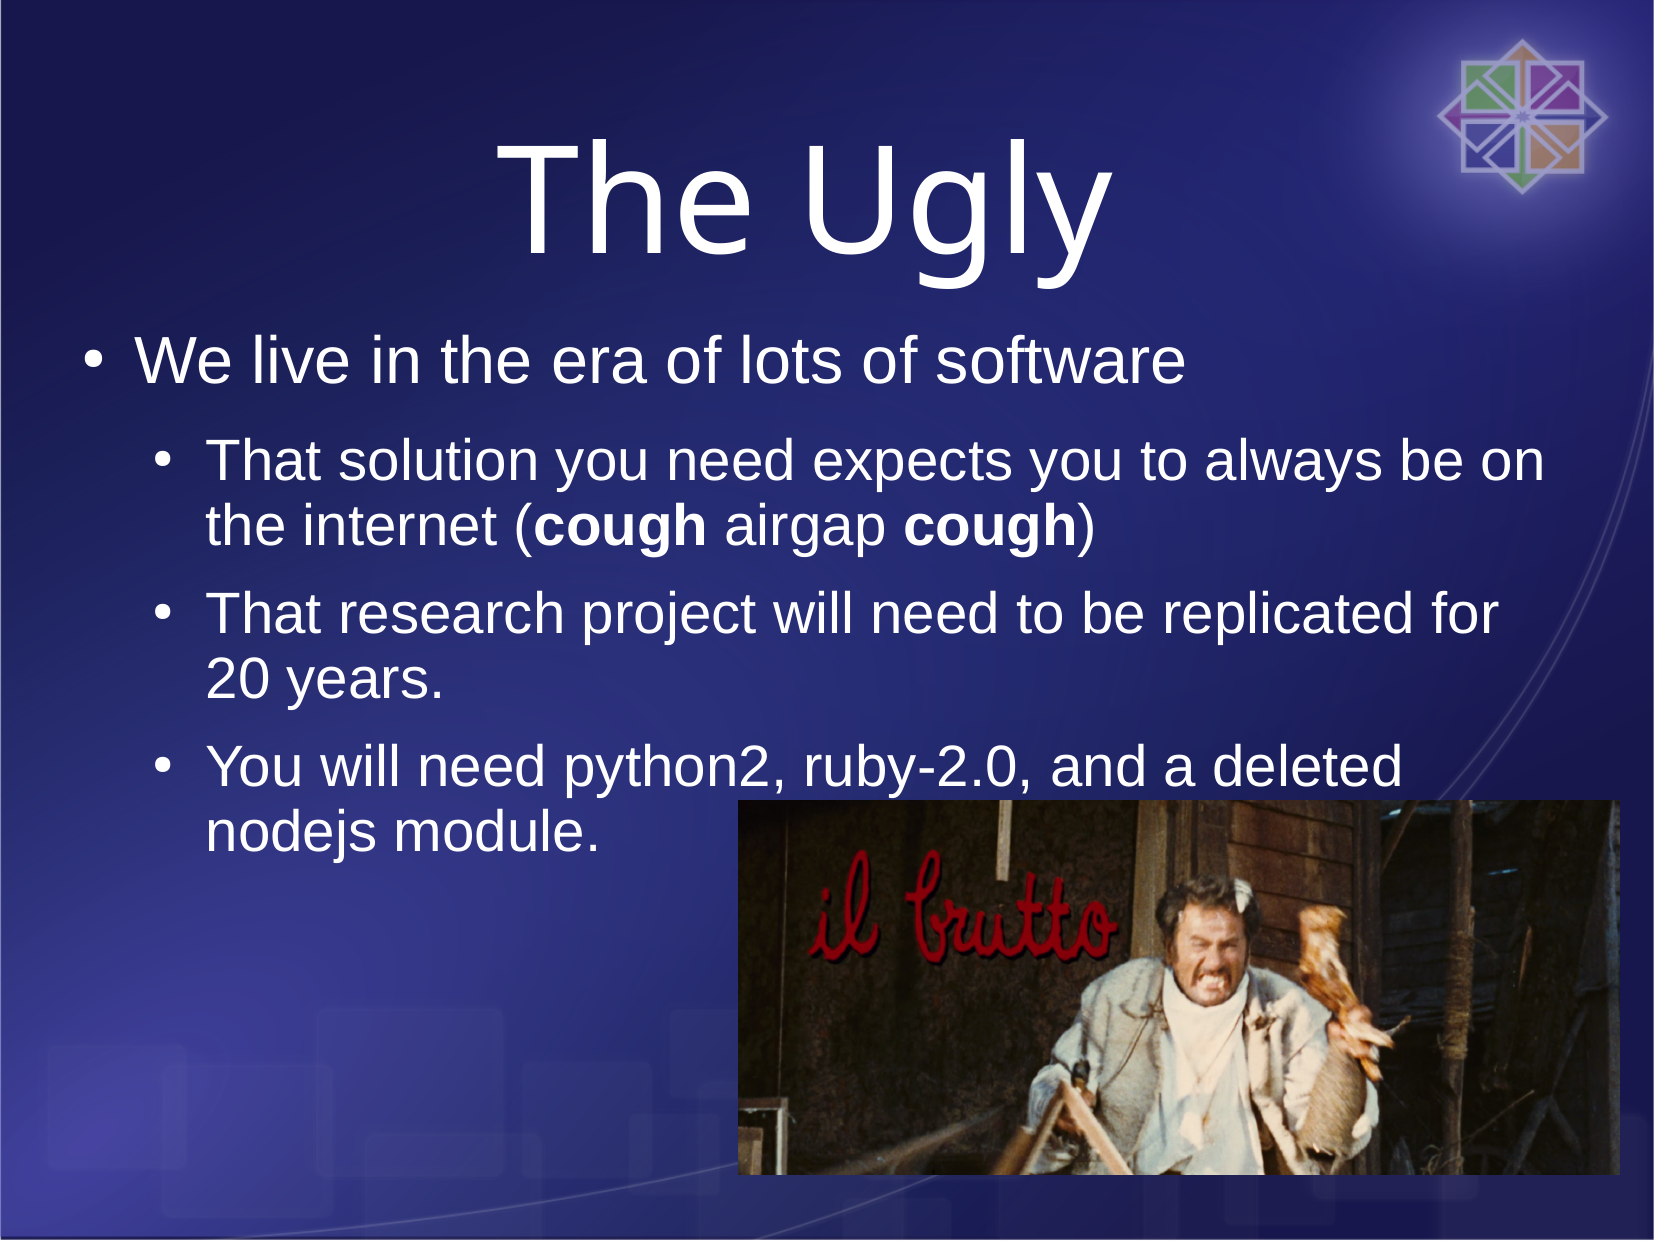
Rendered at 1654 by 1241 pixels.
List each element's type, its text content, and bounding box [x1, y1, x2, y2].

title The Ugly [61, 94, 1550, 297]
list We live in the era of lots of software That solution you need expects you to always be on the internet (cough airgap cough) That research project will need to be replicated for 20 years. You will need python2, ruby-2.0, and a deleted nodejs module. [63, 323, 1553, 1142]
picture [0, 0, 1654, 1241]
